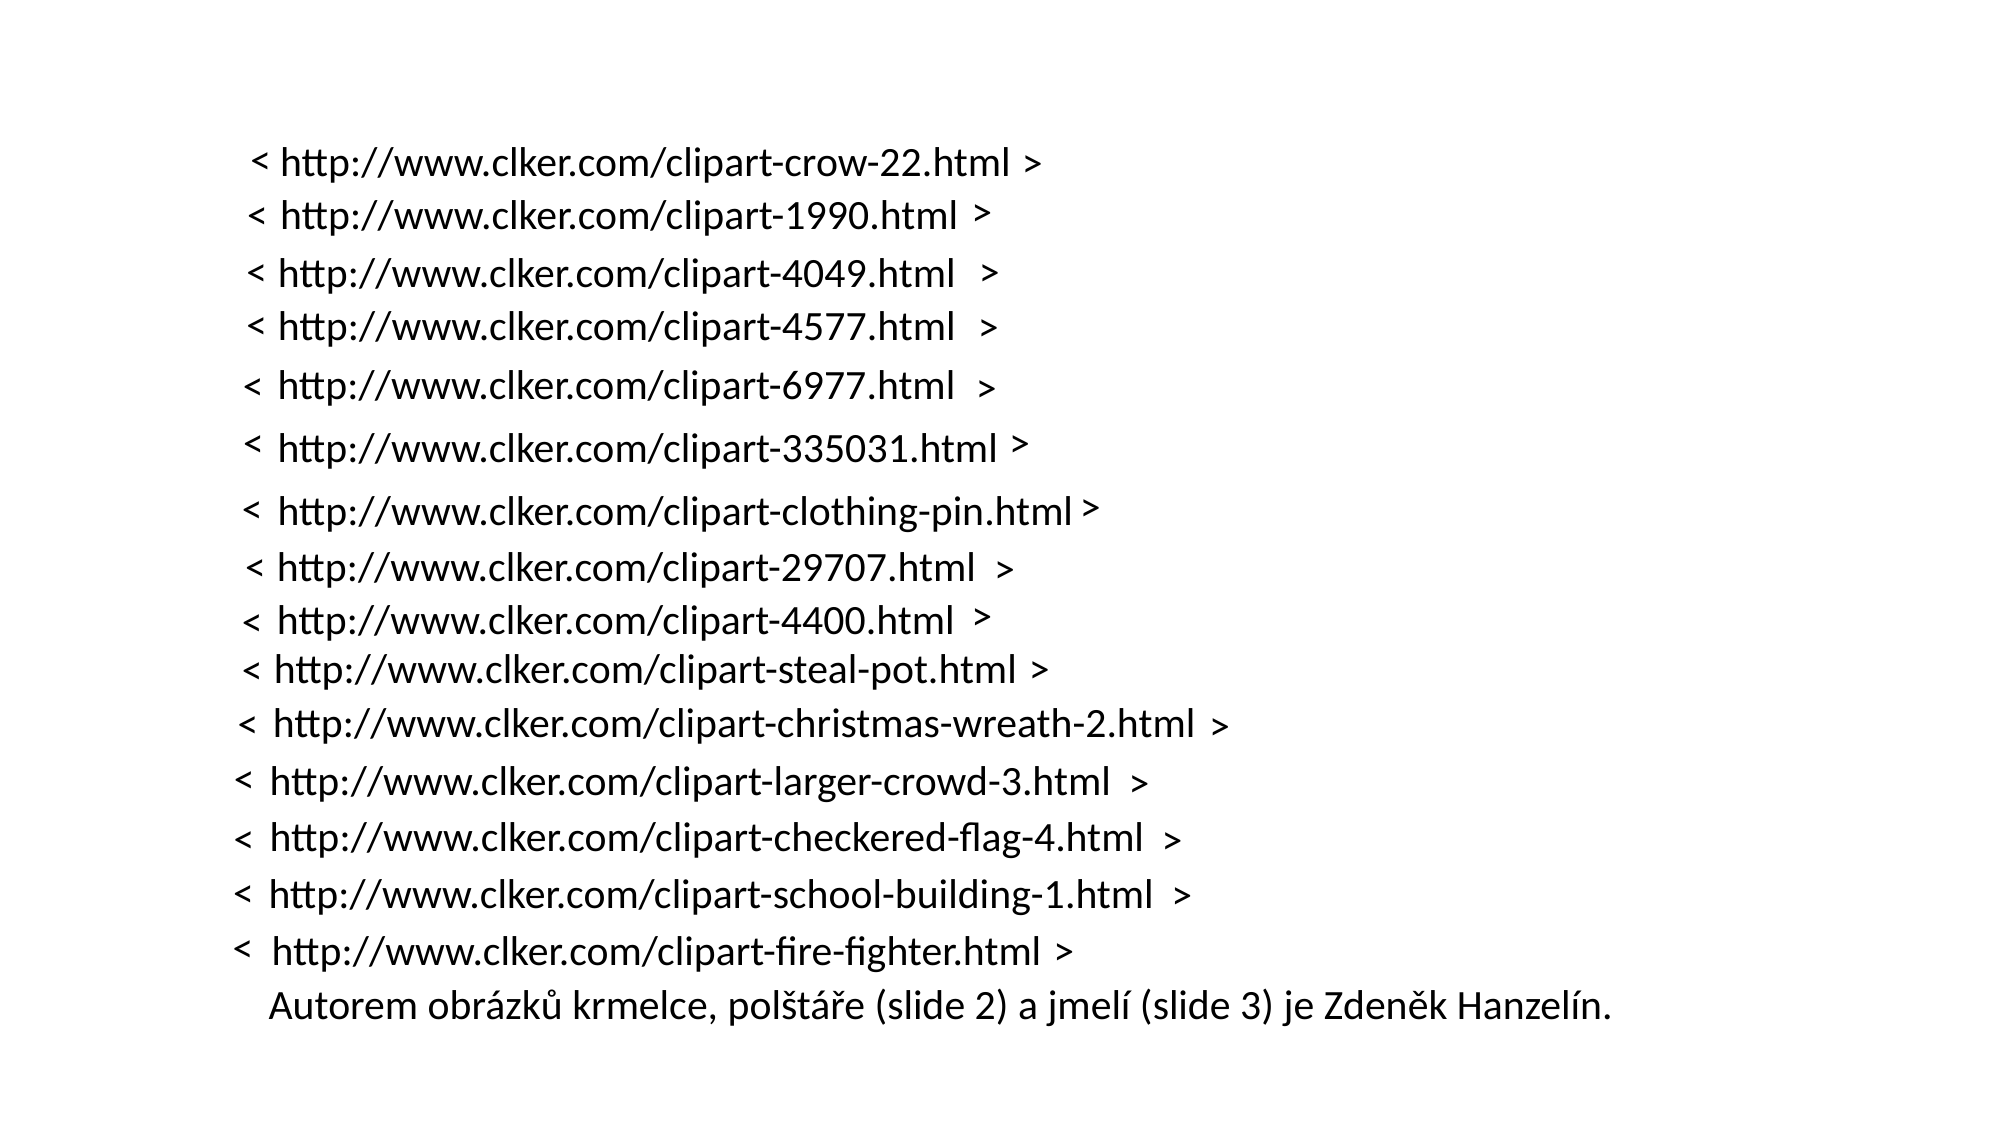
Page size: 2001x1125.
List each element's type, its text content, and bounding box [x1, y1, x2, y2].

text_box > [1064, 472, 1139, 538]
text_box < [228, 418, 282, 475]
text_box http://www.clker.com/clipart-29707.html [284, 532, 992, 585]
text_box http://www.clker.com/clipart-4049.html [285, 238, 963, 291]
text_box http://www.clker.com/clipart-steal-pot.html [281, 634, 1014, 689]
text_box < [232, 180, 286, 246]
text_box > [994, 408, 1050, 475]
text_box < [226, 474, 281, 541]
text_box http://www.clker.com/clipart-1990.html [286, 192, 956, 238]
text_box > [963, 237, 1034, 304]
text_box < [231, 304, 285, 356]
text_box > [1113, 748, 1238, 814]
text_box http://www.clker.com/clipart-school-building-1.html [272, 860, 1156, 917]
text_box > [979, 534, 1043, 601]
text_box > [962, 292, 1026, 358]
text_box < [230, 531, 284, 598]
text_box > [956, 177, 1008, 244]
text_box < [226, 587, 281, 654]
text_box http://www.clker.com/clipart-crow-22.html [289, 127, 1026, 192]
text_box http://www.clker.com/clipart-335031.html [281, 413, 1013, 476]
text_box http://www.clker.com/clipart-checkered-flag-4.html [272, 803, 1146, 860]
text_box > [1038, 916, 1194, 983]
text_box http://www.clker.com/clipart-christmas-wreath-2.html [277, 689, 1194, 748]
text_box < [218, 744, 273, 811]
text_box http://www.clker.com/clipart-larger-crowd-3.html [273, 746, 1127, 803]
text_box > [1014, 634, 1386, 700]
text_box < [222, 689, 277, 756]
text_box Autorem obrázků krmelce, polštáře (slide 2) a jmelí (slide 3) je Zdeněk Hanzelín. [253, 970, 1937, 1037]
text_box http://www.clker.com/clipart-6977.html [282, 350, 962, 413]
text_box > [1156, 871, 1309, 926]
text_box < [235, 125, 289, 192]
text_box > [1194, 700, 1361, 757]
text_box < [217, 913, 257, 979]
text_box < [231, 237, 285, 304]
text_box < [227, 351, 282, 418]
text_box http://www.clker.com/clipart-clothing-pin.html [281, 476, 1089, 541]
text_box < [226, 654, 281, 701]
text_box > [1006, 128, 1059, 194]
text_box < [218, 811, 272, 870]
text_box > [1146, 805, 1319, 871]
text_box < [218, 870, 272, 925]
text_box http://www.clker.com/clipart-4400.html [281, 585, 956, 634]
text_box http://www.clker.com/clipart-4577.html [285, 291, 963, 350]
text_box > [956, 581, 1041, 648]
text_box http://www.clker.com/clipart-fire-fighter.html [257, 917, 1057, 982]
text_box > [960, 353, 1022, 420]
